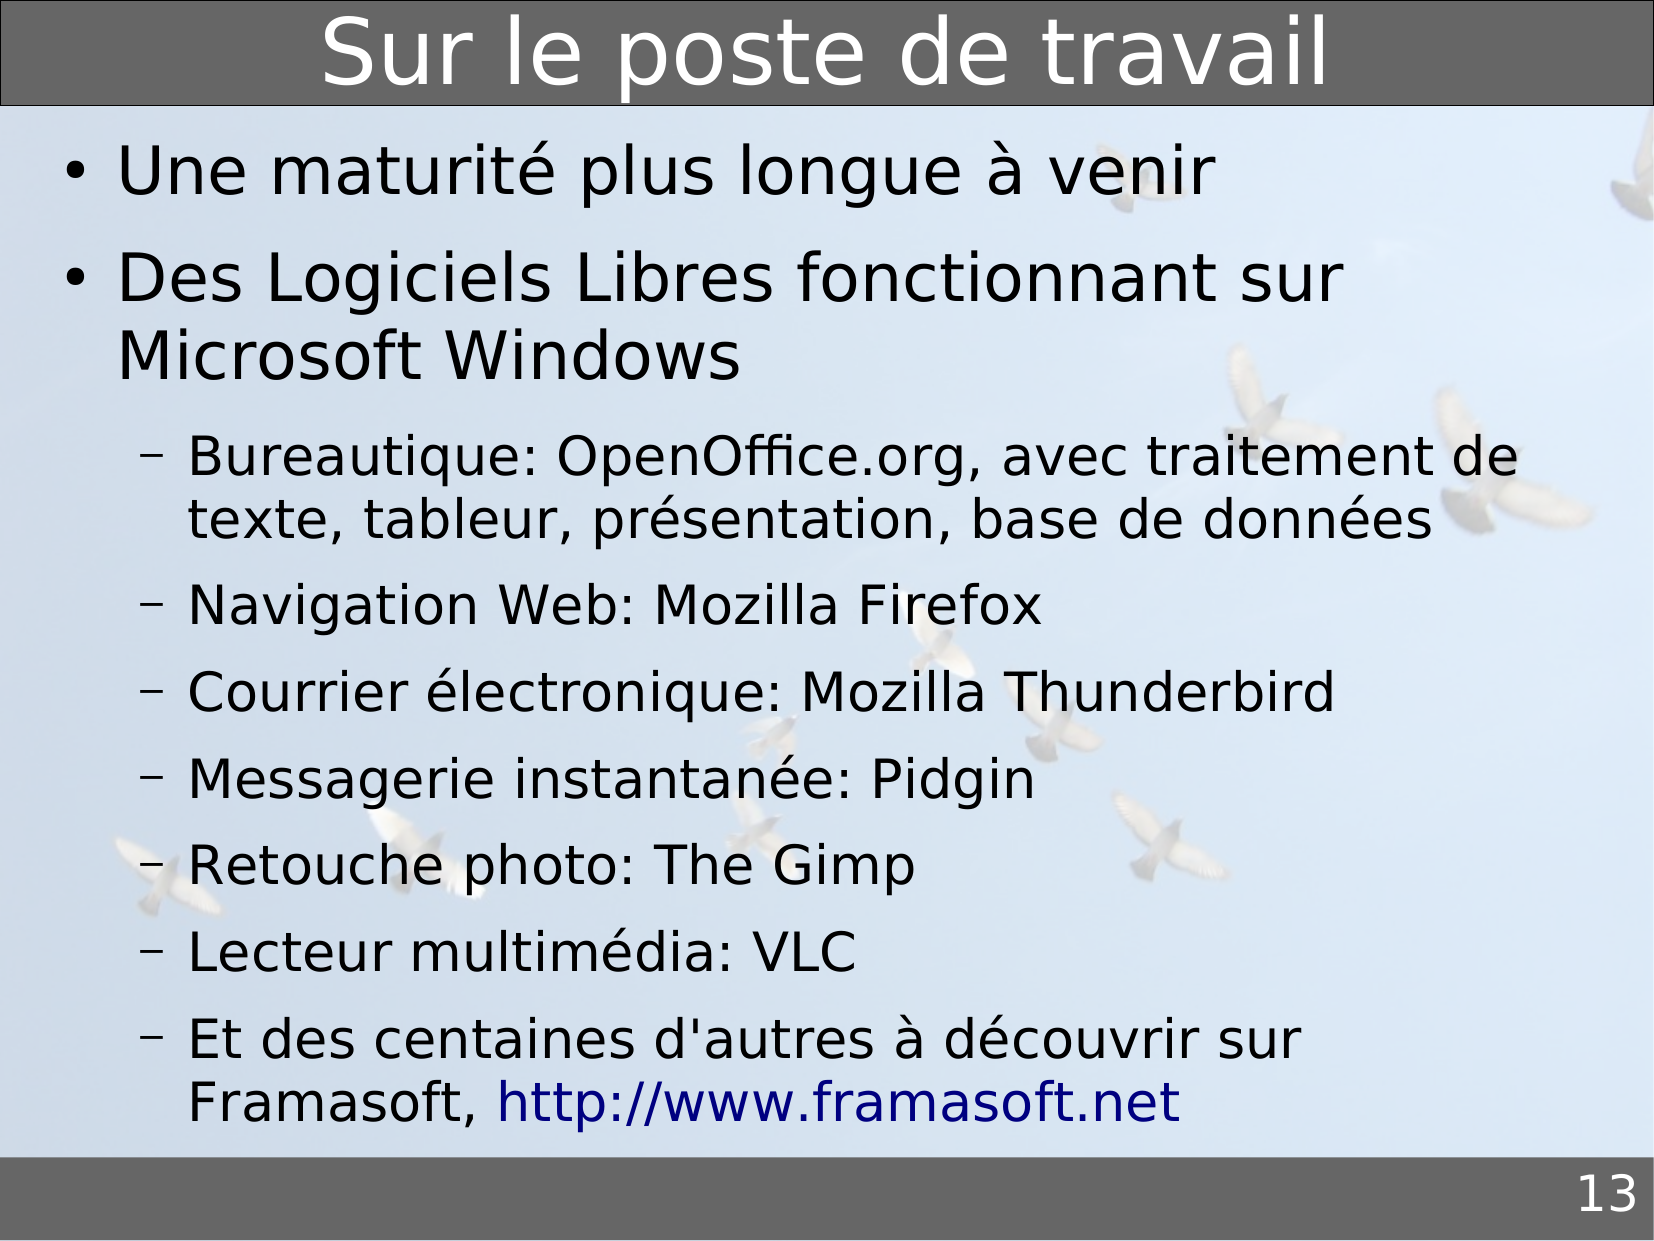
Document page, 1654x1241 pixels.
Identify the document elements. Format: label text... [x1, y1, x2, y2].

list Une maturité plus longue à venir Des Logiciels Libres fonctionnant sur Microsoft Windows Bureautique: OpenOffice.org, avec traitement de texte, tableur, présentation, base de données Navigation Web: Mozilla Firefox Courrier électronique: Mozilla Thunderbird Messagerie instantanée: Pidgin Retouche photo: The Gimp Lecteur multimédia: VLC Et des centaines d'autres à découvrir sur Framasoft, http://www.framasoft.net [45, 132, 1610, 1134]
title Sur le poste de travail [0, 0, 1654, 107]
